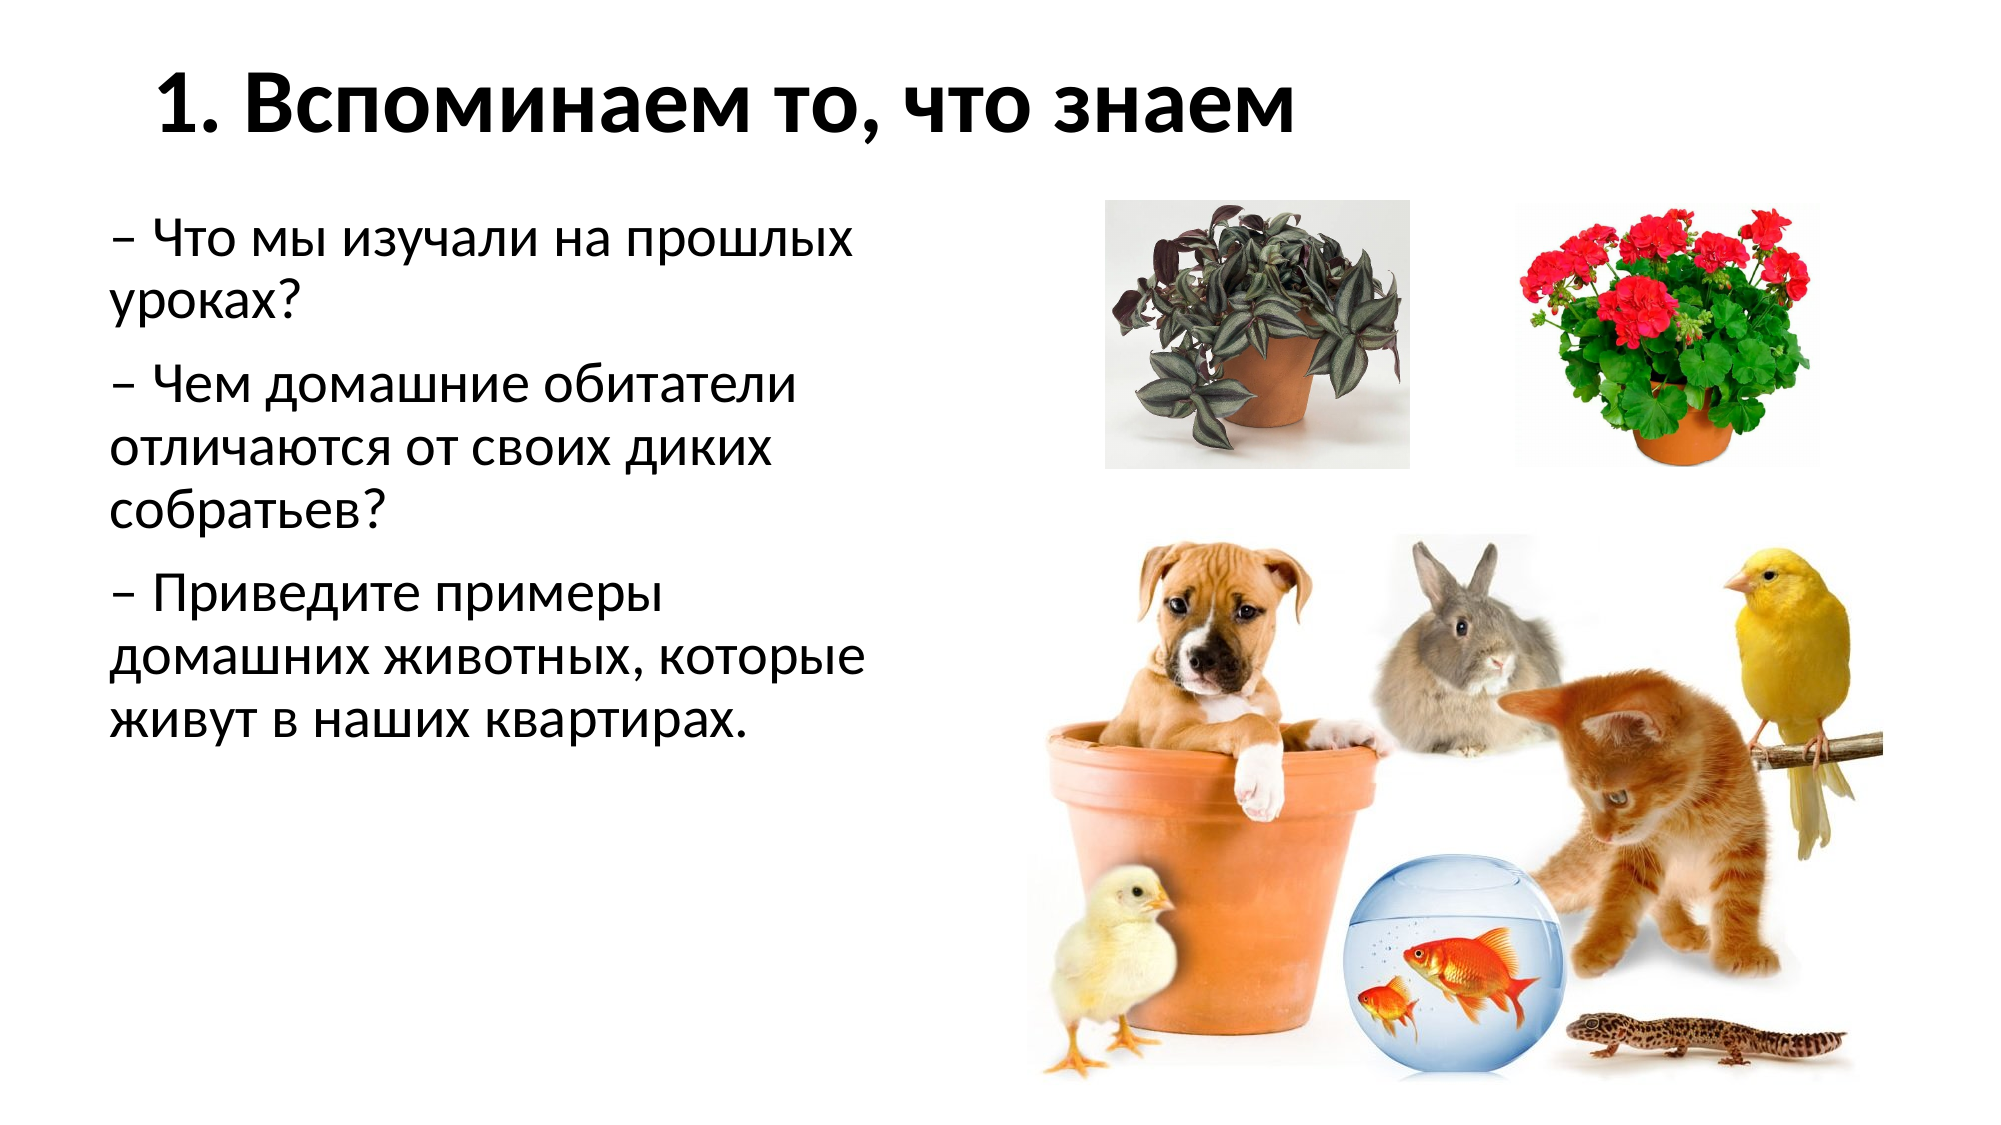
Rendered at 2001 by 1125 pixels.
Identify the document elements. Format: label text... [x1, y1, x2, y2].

picture [1027, 528, 1886, 1090]
list – Что мы изучали на прошлых уроках? – Чем домашние обитатели отличаются от своих диких собратьев? – Приведите примеры домашних животных, которые живут в наших квартирах. [94, 198, 930, 1054]
picture [1515, 203, 1820, 467]
title 1. Вспоминаем то, что знаем [137, 36, 1863, 169]
picture [1105, 200, 1410, 470]
